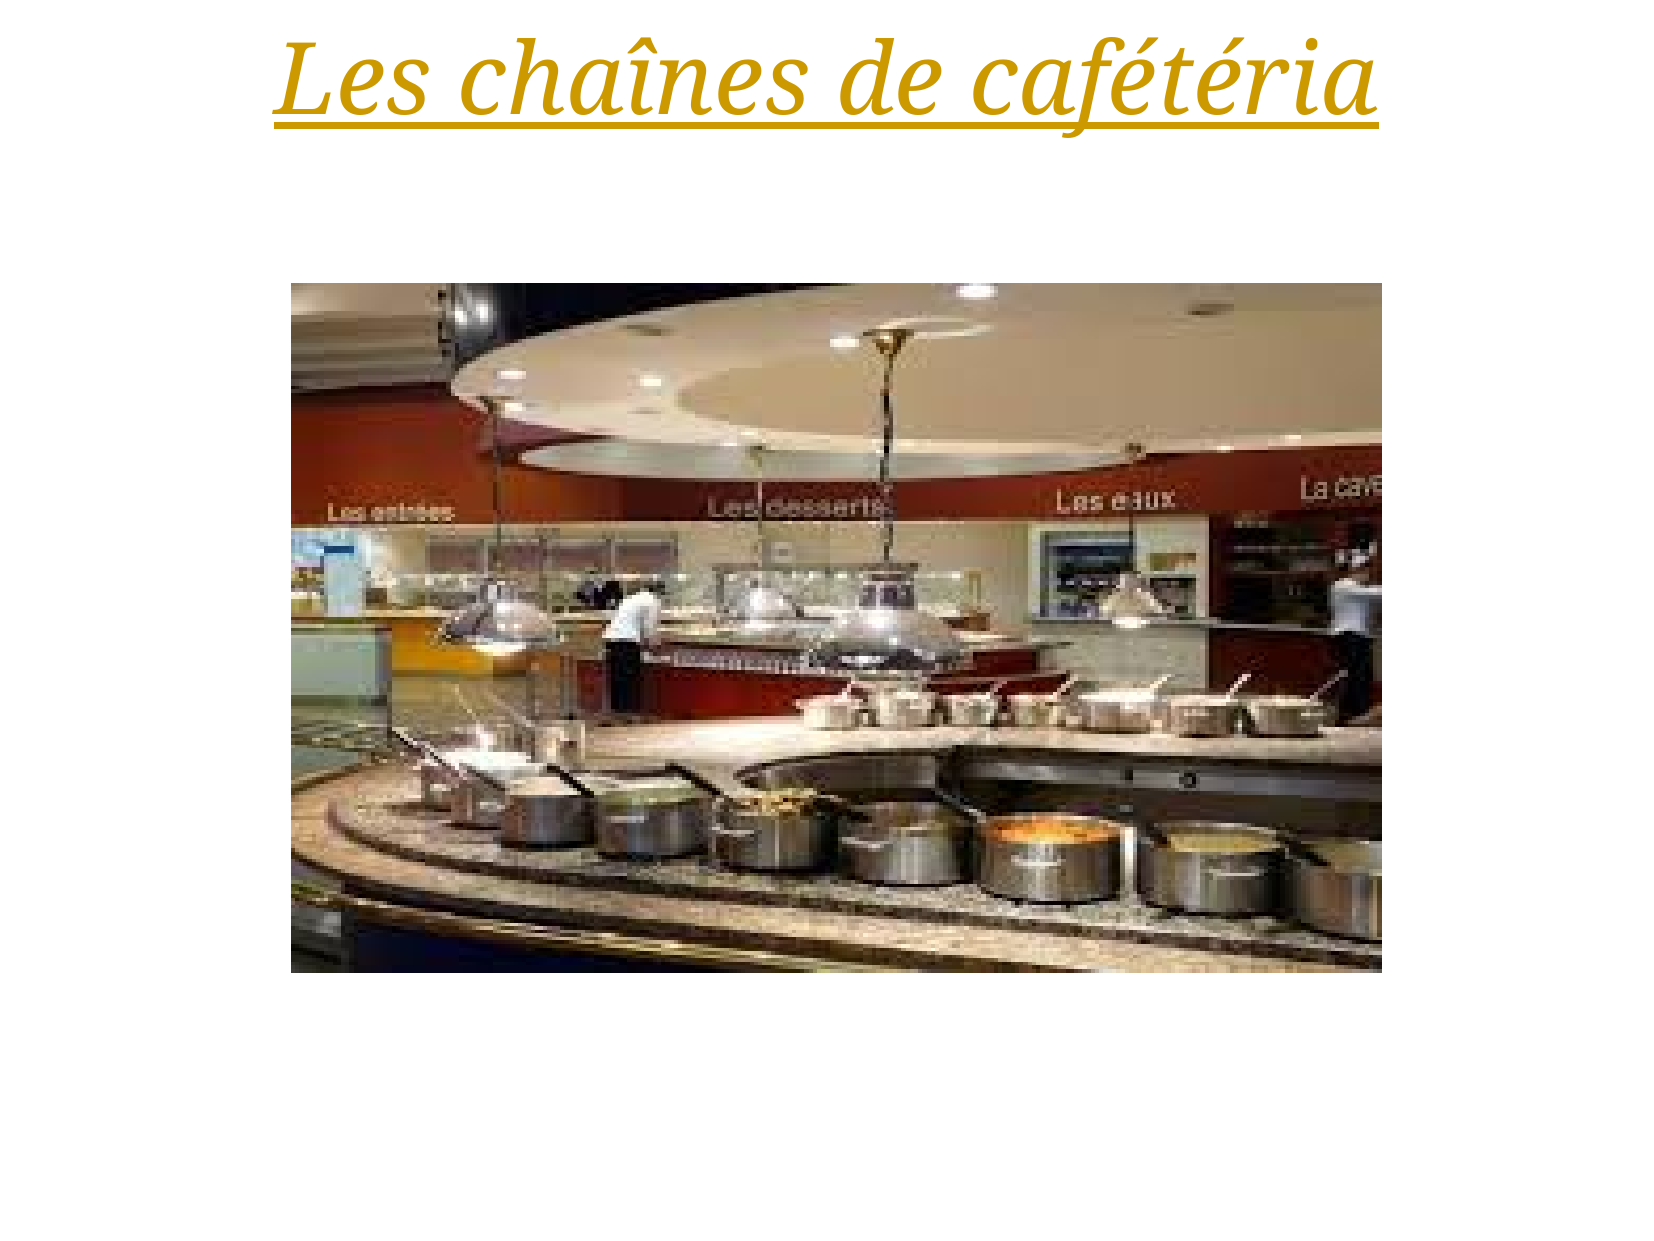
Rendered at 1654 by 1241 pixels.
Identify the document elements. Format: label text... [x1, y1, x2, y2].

picture [291, 283, 1382, 973]
text_box Les chaînes de cafétéria [0, 0, 1654, 150]
